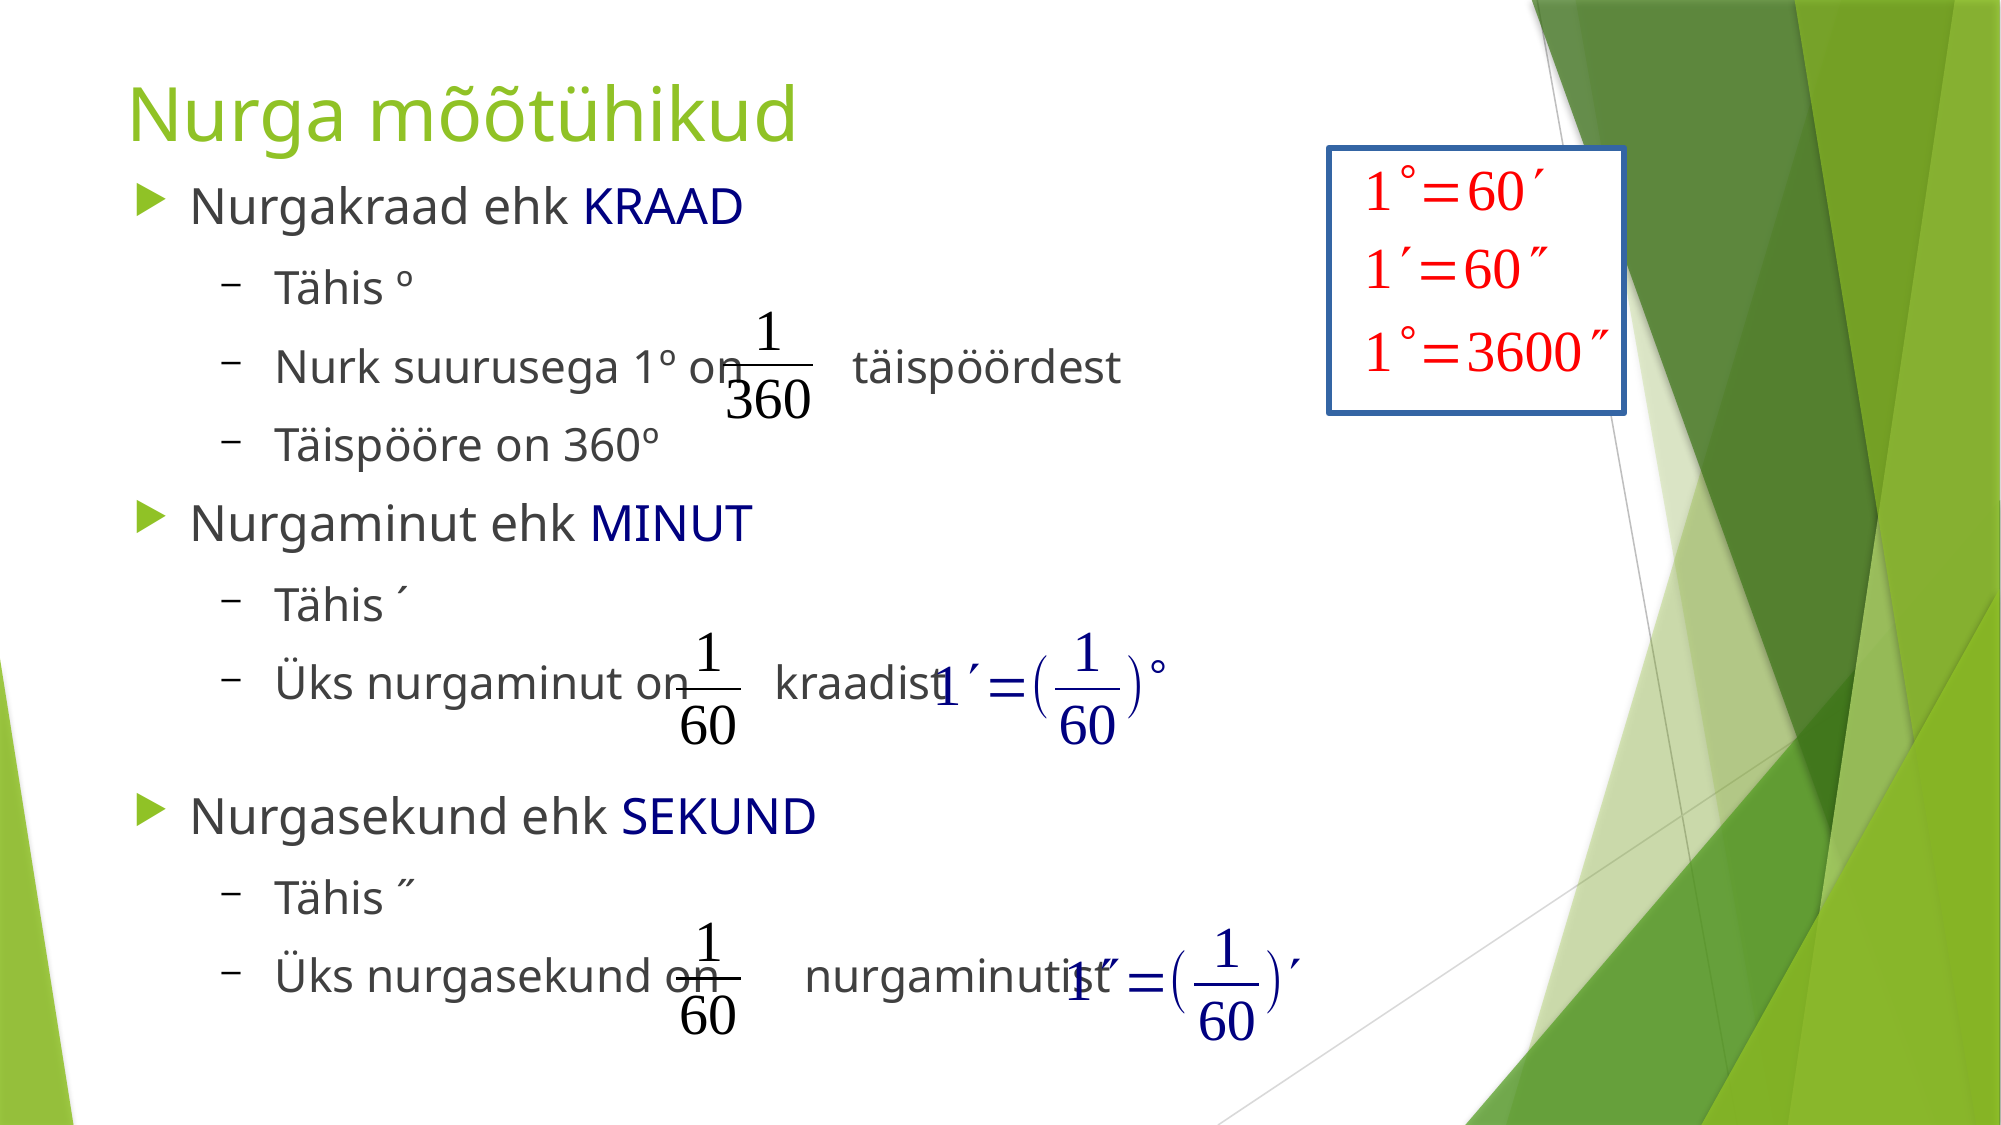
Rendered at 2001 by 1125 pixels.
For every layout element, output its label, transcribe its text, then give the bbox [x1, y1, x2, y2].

chart [1358, 236, 1558, 301]
chart [667, 620, 751, 758]
text_box [1529, 147, 1625, 414]
chart [667, 909, 751, 1047]
chart [1358, 319, 1619, 384]
chart [716, 298, 821, 432]
chart [1358, 158, 1554, 223]
chart [1058, 915, 1310, 1053]
list Nurgakraad ehk KRAAD Tähis º Nurk suurusega 1º on täispöördest Täispööre on 360º Nurgaminut ehk MINUT Tähis ´ Üks nurgaminut on kraadist Nurgasekund ehk SEKUND Tähis ˝ Üks nurgasekund on nurgaminutist [118, 101, 1529, 975]
chart [927, 620, 1174, 758]
title Nurga mõõtühikud [111, 58, 1522, 276]
